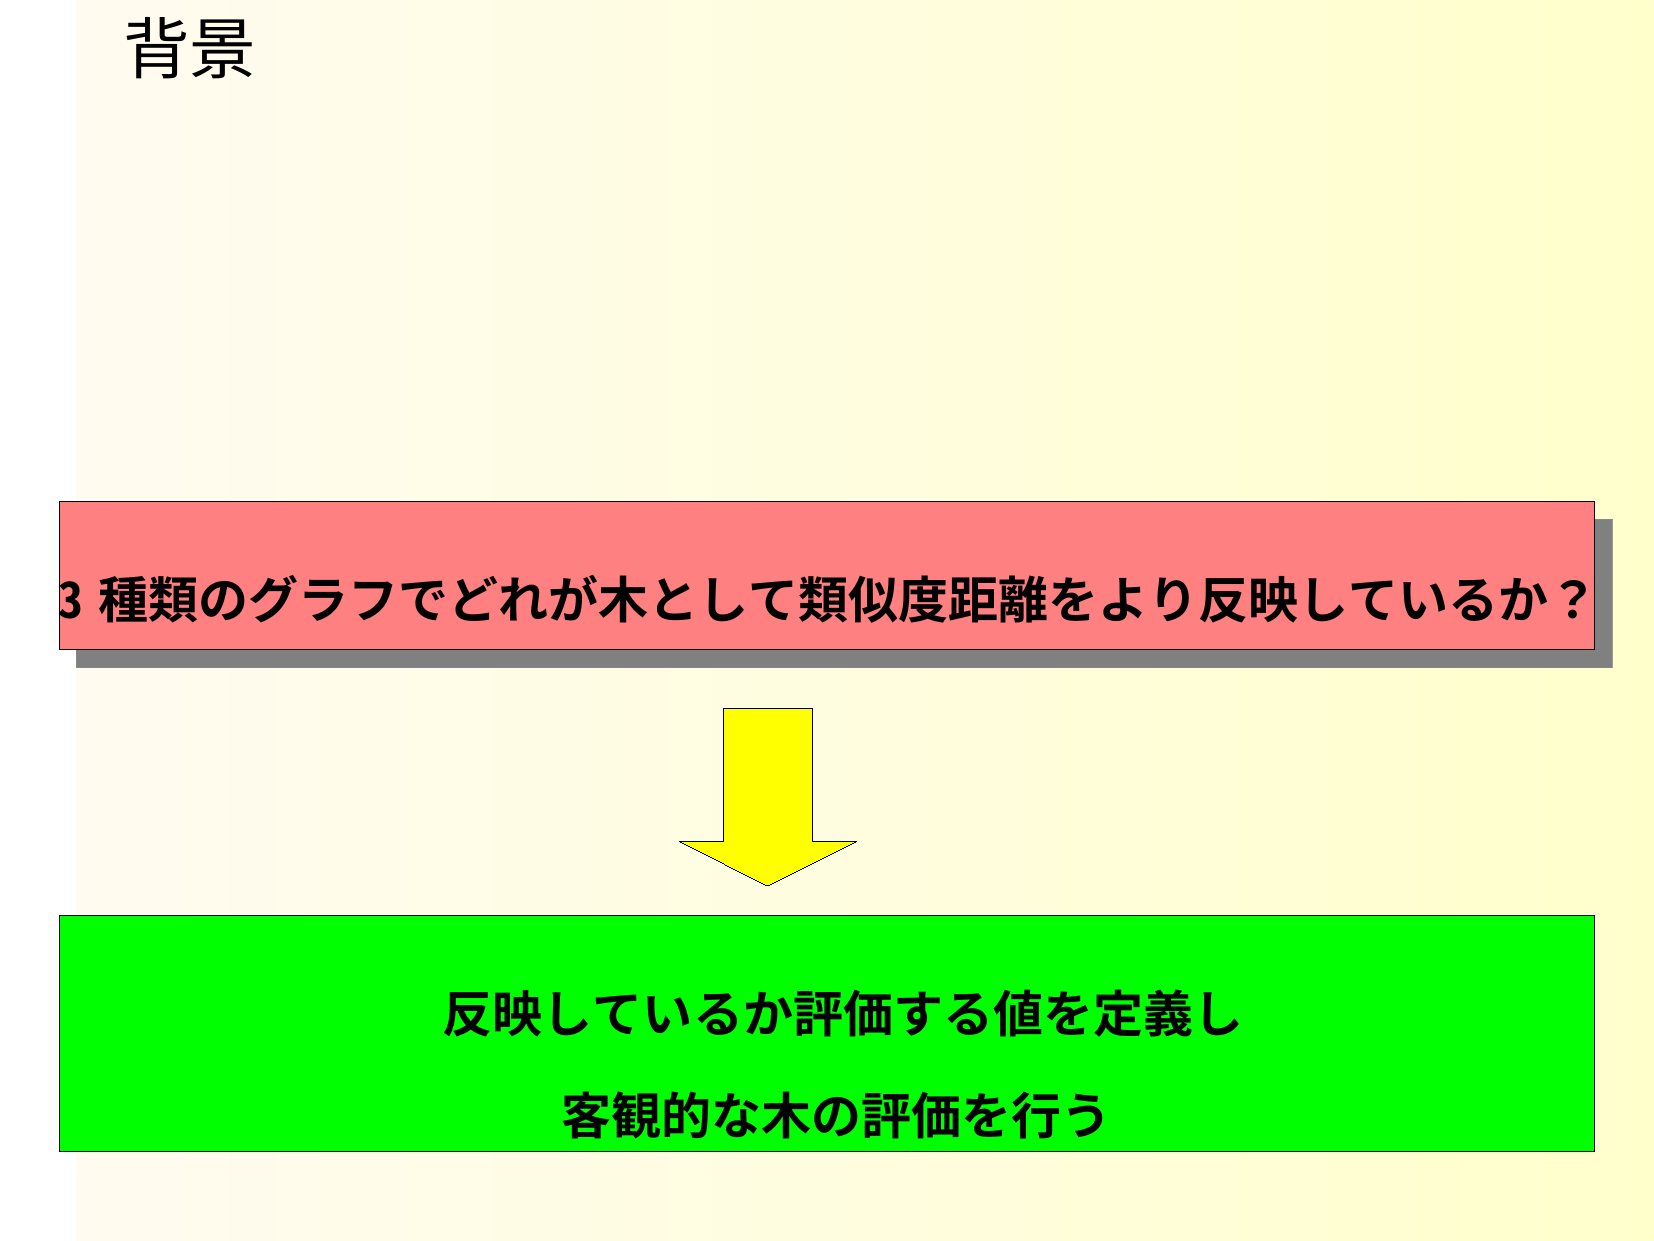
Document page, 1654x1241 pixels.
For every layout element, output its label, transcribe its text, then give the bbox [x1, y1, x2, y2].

text_box [59, 915, 1595, 1152]
text_box 反映しているか評価する値を定義し 客観的な木の評価を行う [88, 974, 1625, 1105]
text_box [59, 501, 1595, 561]
text_box [628, 1105, 640, 1131]
text_box [59, 612, 1595, 650]
text_box [670, 1105, 678, 1113]
text_box [578, 1128, 594, 1132]
text_box [821, 1105, 833, 1125]
text_box 3種類のグラフでどれが木として類似度距離をより反映しているか？ [58, 561, 1654, 612]
title 背景 [123, 0, 1536, 149]
text_box [670, 1118, 678, 1128]
text_box [949, 1113, 953, 1129]
text_box [679, 708, 857, 886]
